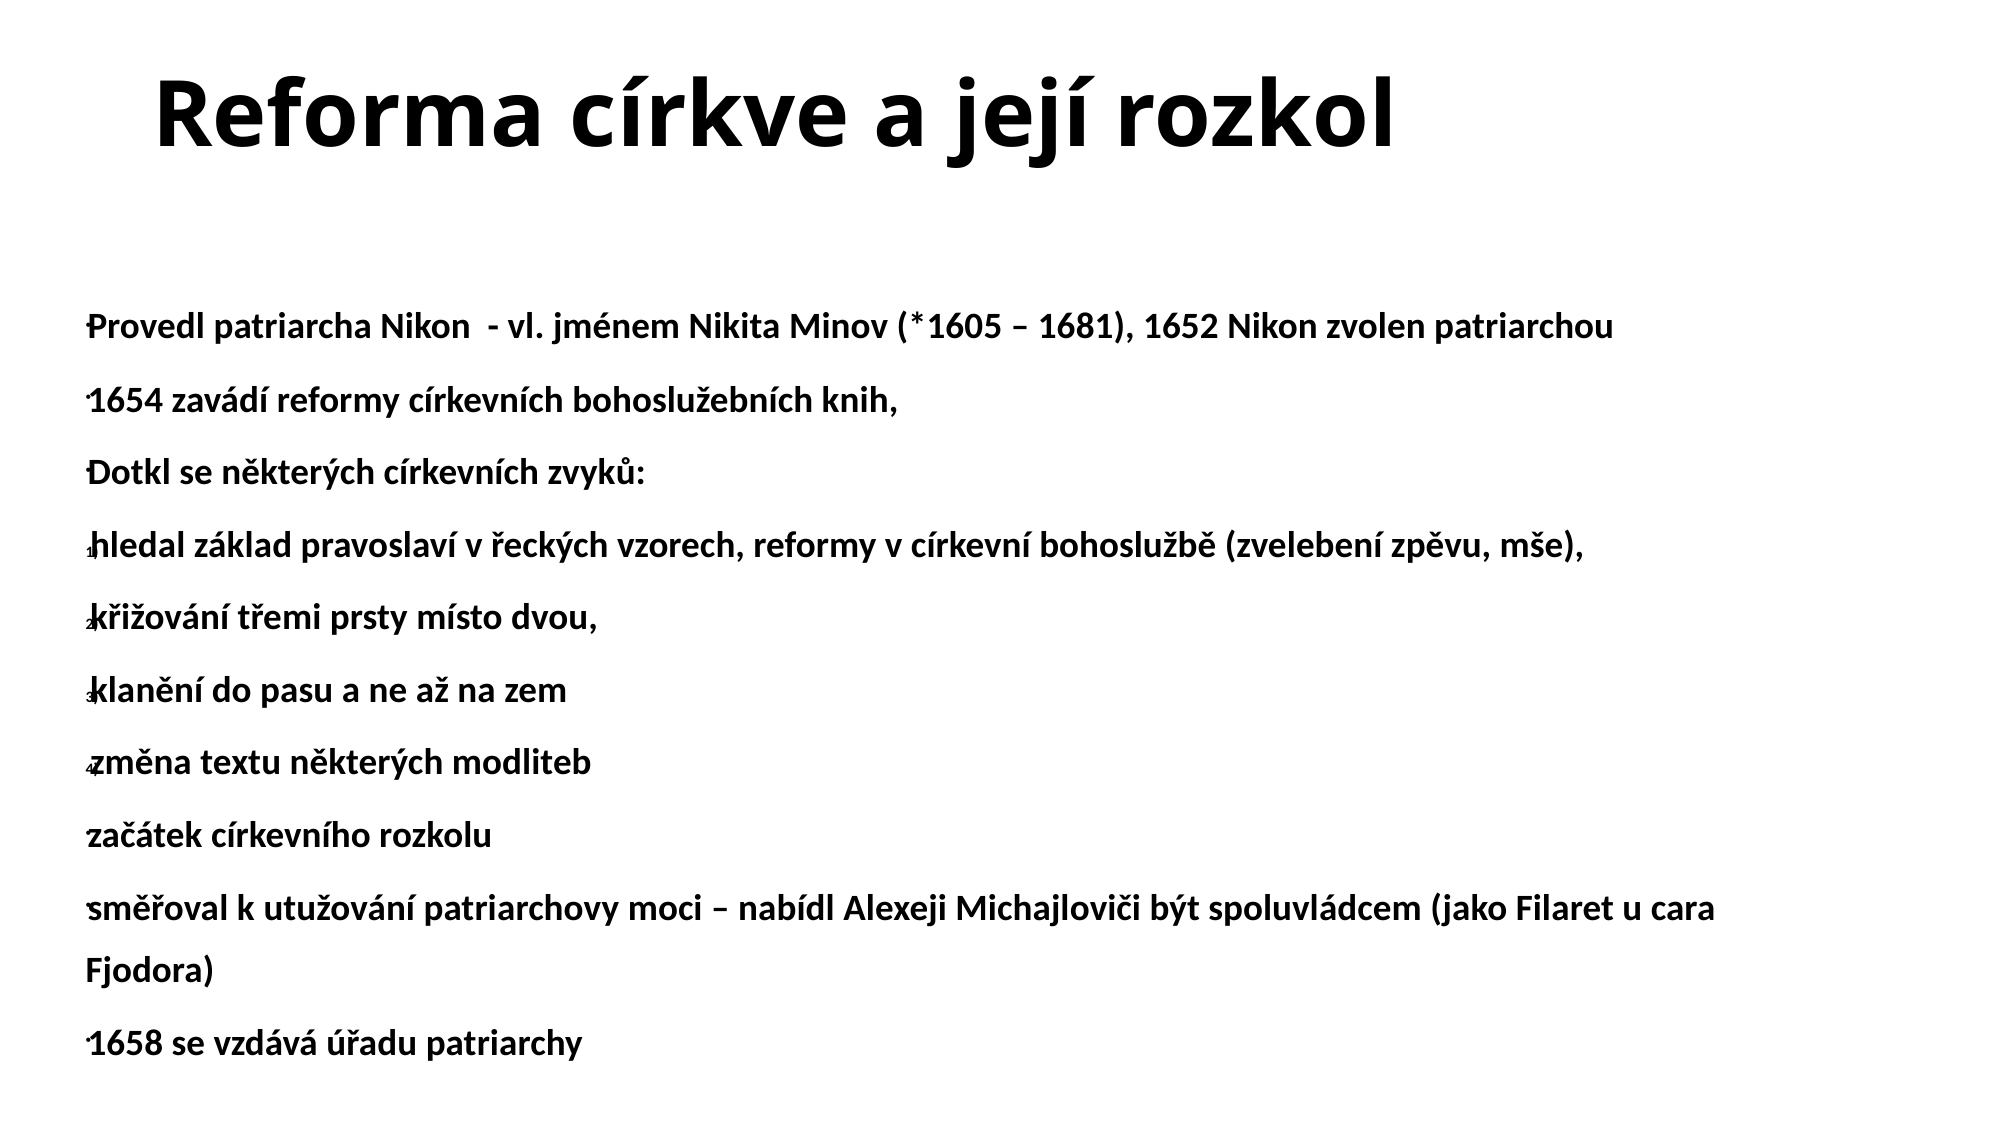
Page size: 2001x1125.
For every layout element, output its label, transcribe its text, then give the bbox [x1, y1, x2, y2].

list Provedl patriarcha Nikon - vl. jménem Nikita Minov (*1605 – 1681), 1652 Nikon zvolen patriarchou 1654 zavádí reformy církevních bohoslužebních knih, Dotkl se některých církevních zvyků: hledal základ pravoslaví v řeckých vzorech, reformy v církevní bohoslužbě (zvelebení zpěvu, mše), křižování třemi prsty místo dvou, klanění do pasu a ne až na zem změna textu některých modliteb začátek církevního rozkolu směřoval k utužování patriarchovy moci – nabídl Alexeji Michajloviči být spoluvládcem (jako Filaret u cara Fjodora) 1658 se vzdává úřadu patriarchy [70, 299, 1863, 1092]
title Reforma církve a její rozkol [137, 59, 1863, 278]
